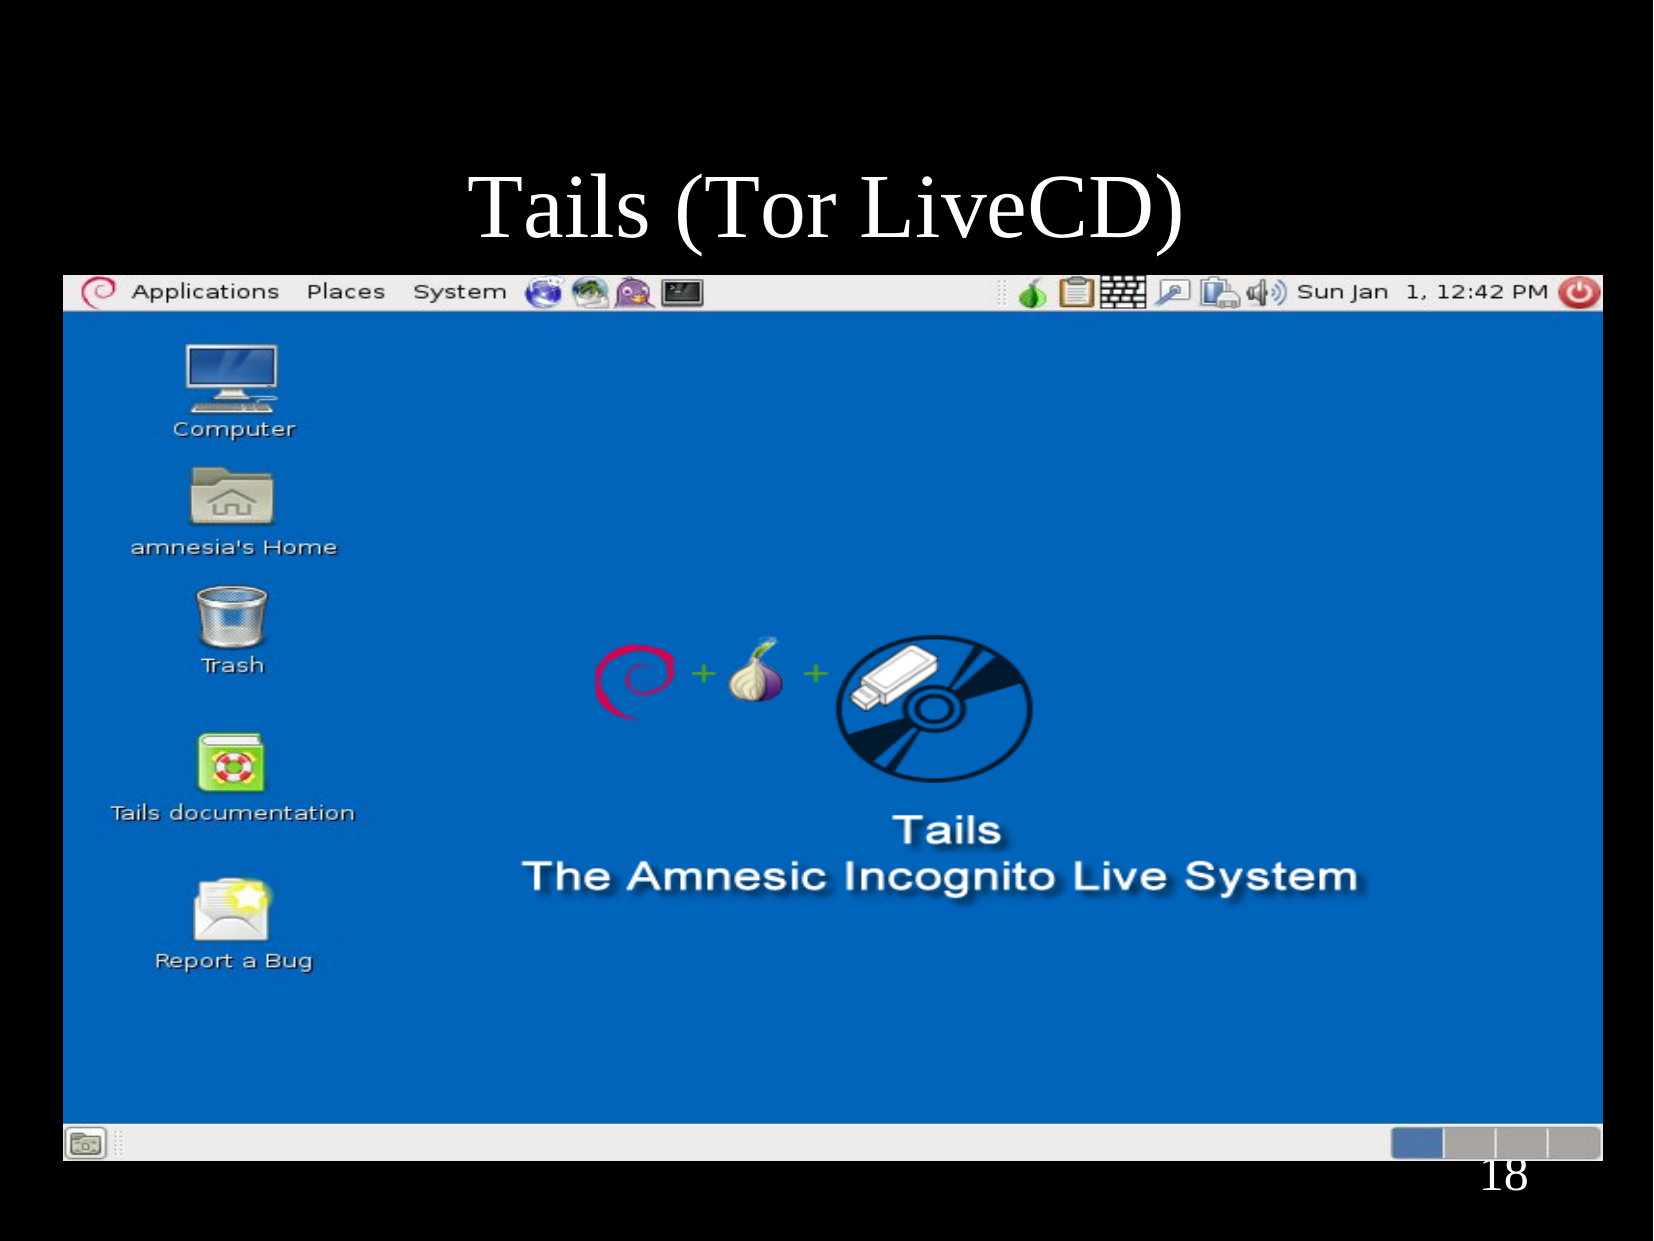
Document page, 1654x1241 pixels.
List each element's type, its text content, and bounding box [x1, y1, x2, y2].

title Tails (Tor LiveCD) [121, 102, 1534, 275]
picture [63, 275, 1603, 1161]
